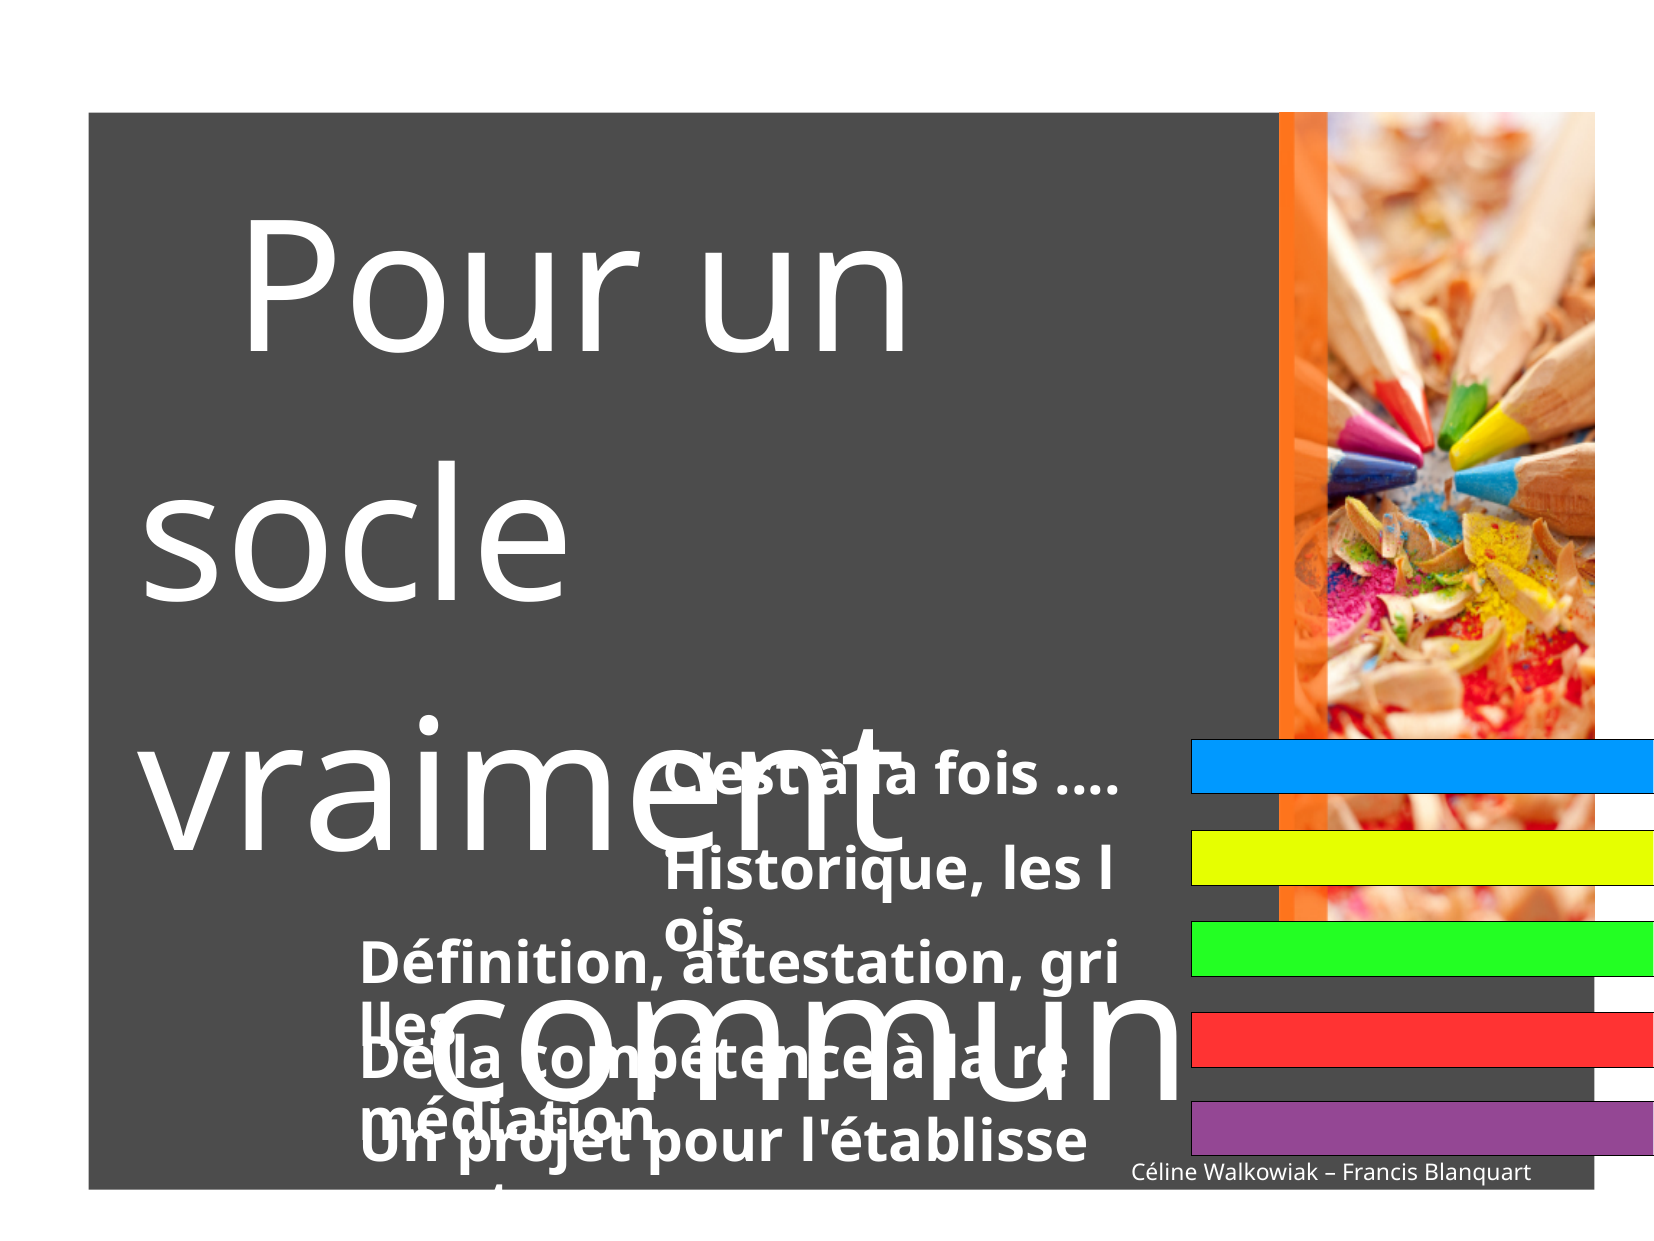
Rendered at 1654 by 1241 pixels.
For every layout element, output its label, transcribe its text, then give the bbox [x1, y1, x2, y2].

text_box De la compétence à la remédiation [343, 1008, 1140, 1085]
text_box [503, 1085, 536, 1091]
picture [1279, 886, 1595, 921]
text_box Céline Walkowiak – Francis Blanquart [1116, 1148, 1598, 1206]
text_box Pour un socle vraiment commun [122, 147, 1236, 740]
text_box [950, 1085, 985, 1091]
picture [1279, 112, 1595, 739]
text_box [598, 1085, 638, 1091]
text_box [655, 1085, 700, 1091]
text_box [88, 112, 1654, 1190]
text_box [779, 1085, 809, 1091]
text_box Un projet pour l'établissement [343, 1091, 1140, 1168]
text_box [1062, 1085, 1094, 1091]
text_box Définition, attestation, grilles [343, 914, 1140, 991]
text_box Historique, les lois [648, 819, 1140, 896]
text_box [716, 1085, 763, 1091]
text_box [887, 1085, 934, 1091]
text_box [825, 1085, 871, 1091]
picture [1279, 794, 1595, 830]
text_box C'est à la fois ..... [648, 725, 1140, 802]
